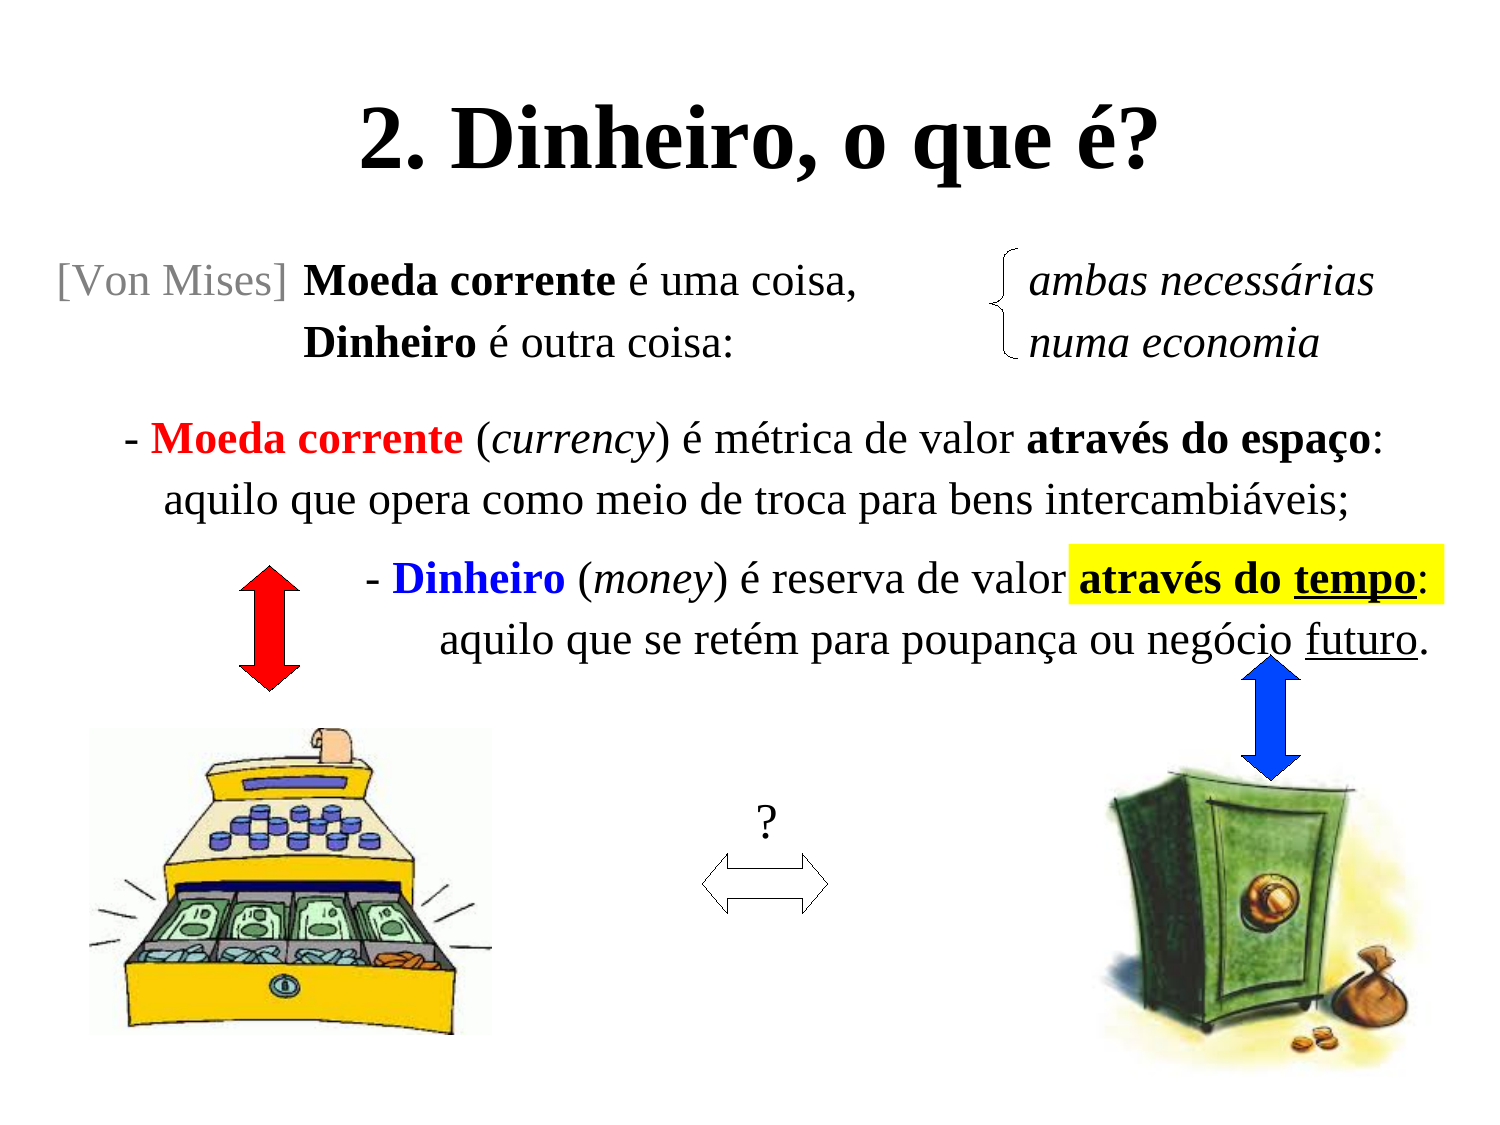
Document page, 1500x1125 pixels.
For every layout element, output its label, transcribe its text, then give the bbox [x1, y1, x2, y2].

picture [89, 728, 492, 1035]
text_box [239, 565, 300, 692]
title 2. Dinheiro, o que é? [97, 63, 1426, 214]
text_box [1241, 654, 1301, 781]
picture [1080, 725, 1432, 1078]
text_box [Von Mises] Moeda corrente é uma coisa, ambas necessárias Dinheiro é outra coisa: numa economia - Moeda corrente (currency) é métrica de valor através do espaço: aquilo que opera como meio de troca para bens intercambiáveis; - Dinheiro (money) é reserva de valor através do tempo: aquilo que se retém para poupança ou negócio futuro. [56, 244, 1442, 666]
text_box ? [755, 794, 779, 850]
